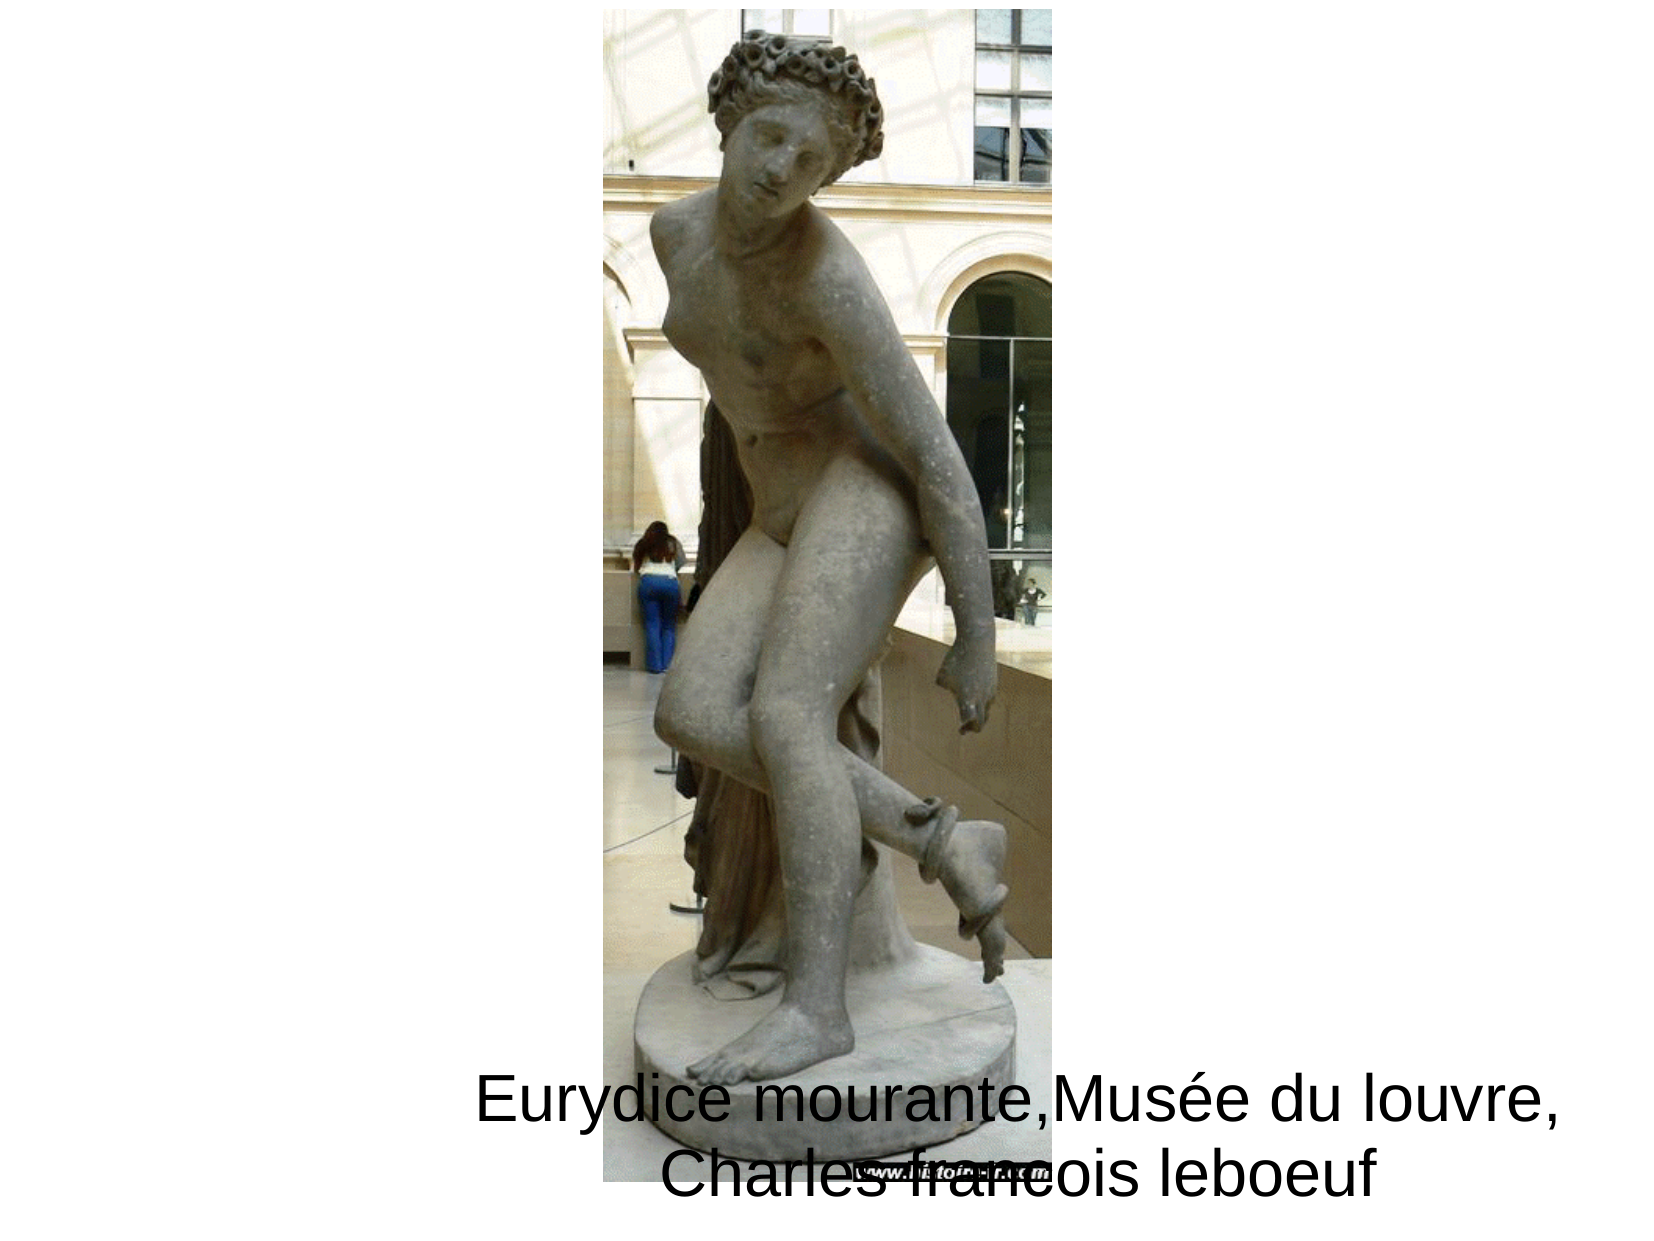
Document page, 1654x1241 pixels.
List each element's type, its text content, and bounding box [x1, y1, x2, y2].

subtitle Eurydice mourante,Musée du louvre, Charles francois leboeuf [442, 1061, 1595, 1211]
picture [603, 9, 1052, 1061]
